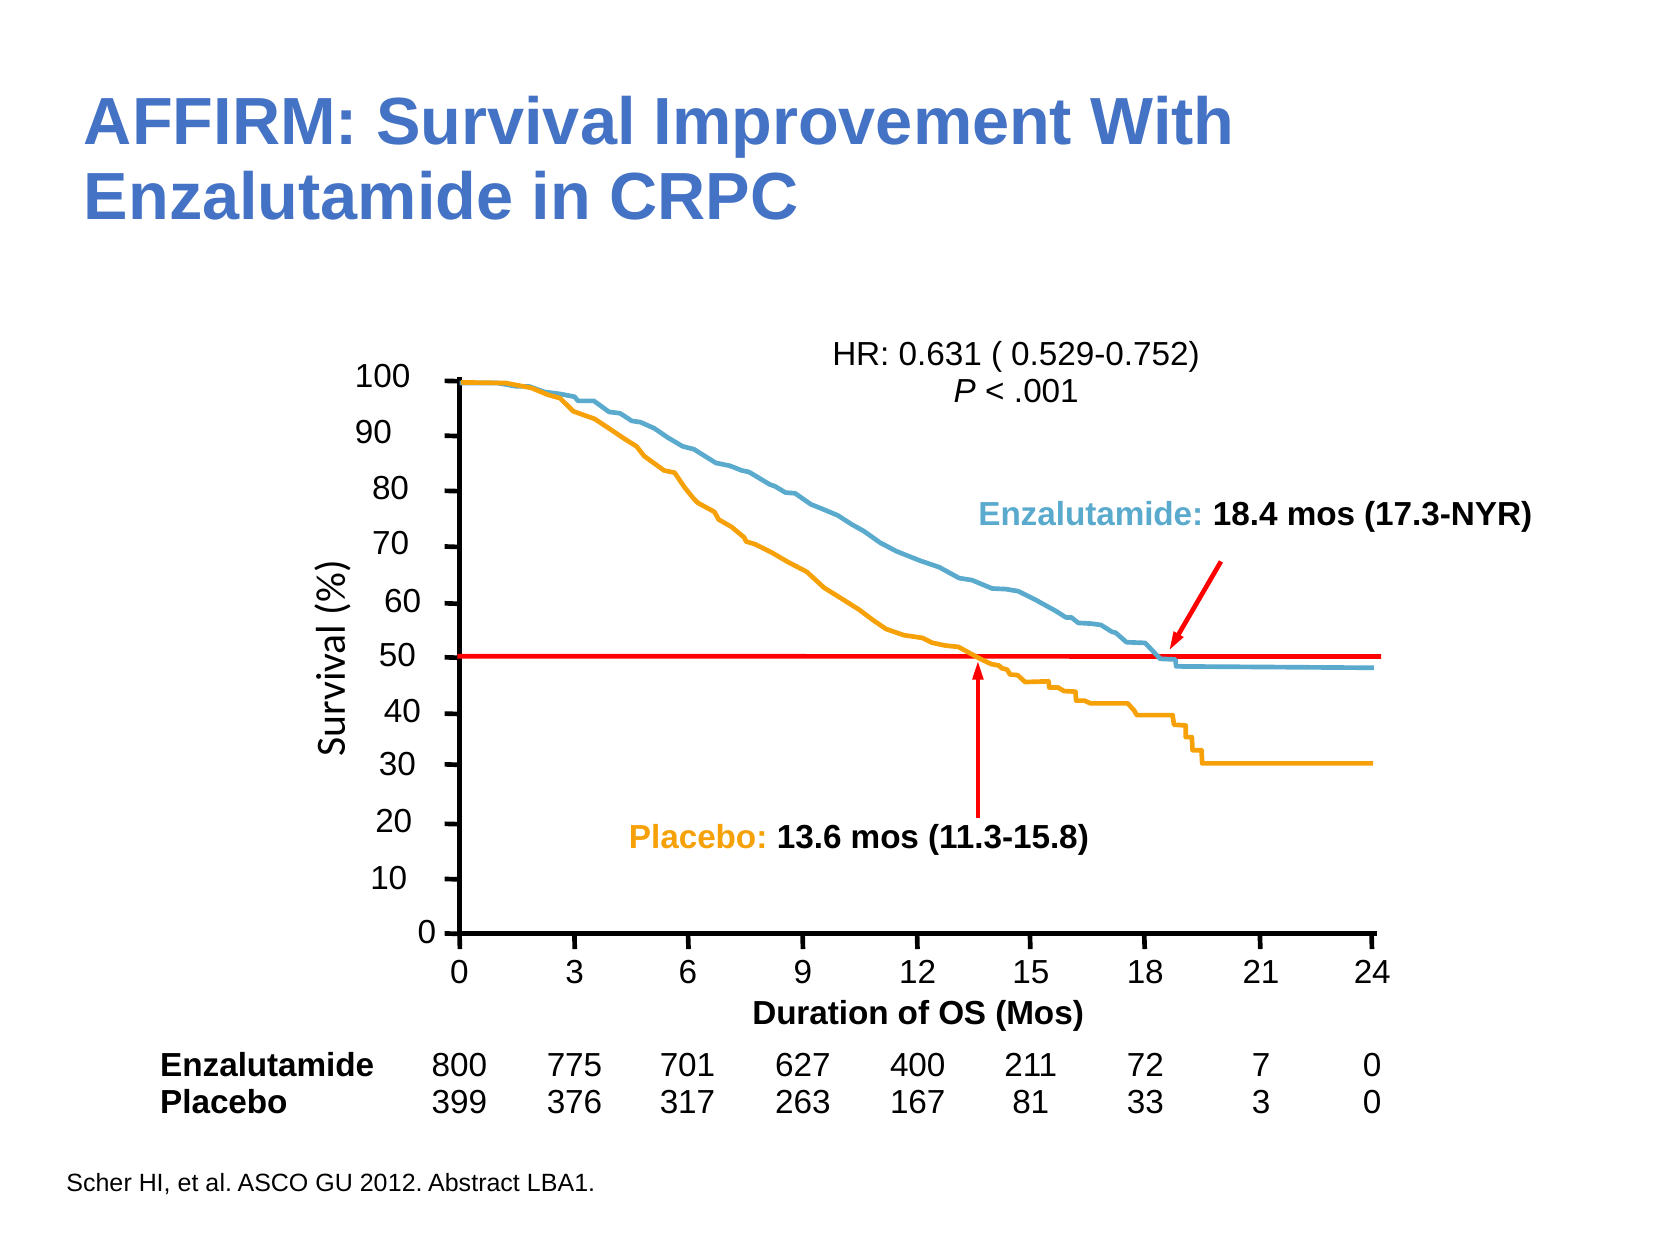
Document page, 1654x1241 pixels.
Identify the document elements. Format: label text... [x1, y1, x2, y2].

text_box 0 0 [1337, 1046, 1407, 1122]
text_box AFFIRM: Survival Improvement With Enzalutamide in CRPC [69, 58, 1600, 259]
text_box 800 399 [415, 1046, 504, 1122]
text_box 7 3 [1226, 1046, 1296, 1121]
text_box 0 [449, 953, 470, 991]
text_box 15 [996, 953, 1066, 991]
text_box 70 [371, 524, 438, 562]
text_box 30 [378, 745, 438, 783]
text_box 80 [371, 469, 438, 507]
text_box 12 [882, 953, 953, 991]
text_box HR: 0.631 ( 0.529-0.752) P < .001 [583, 327, 1449, 418]
text_box 3 [564, 953, 585, 991]
text_box 40 [383, 692, 438, 730]
text_box 60 [384, 582, 438, 621]
text_box 6 [677, 953, 698, 991]
text_box Scher HI, et al. ASCO GU 2012. Abstract LBA1. [51, 1161, 1600, 1205]
text_box 72 33 [1110, 1046, 1181, 1122]
text_box 10 [370, 859, 438, 897]
text_box Survival (%) [295, 544, 361, 772]
text_box 701 317 [641, 1046, 735, 1122]
text_box 0 [417, 913, 438, 951]
text_box 400 167 [882, 1046, 953, 1122]
text_box 627 263 [765, 1046, 841, 1122]
text_box 50 [378, 636, 438, 674]
text_box 20 [375, 802, 438, 840]
text_box 21 [1226, 953, 1296, 991]
text_box 211 81 [996, 1046, 1066, 1122]
text_box Enzalutamide: 18.4 mos (17.3-NYR) [963, 488, 1628, 541]
text_box 9 [792, 953, 813, 991]
text_box Placebo: 13.6 mos (11.3-15.8) [614, 810, 1170, 864]
text_box 775 376 [540, 1046, 609, 1121]
text_box 18 [1110, 953, 1181, 991]
text_box Duration of OS (Mos) [543, 994, 1293, 1032]
text_box Enzalutamide Placebo [160, 1046, 401, 1122]
text_box 24 [1337, 953, 1407, 991]
text_box 100 [354, 357, 438, 395]
text_box 90 [354, 413, 438, 451]
